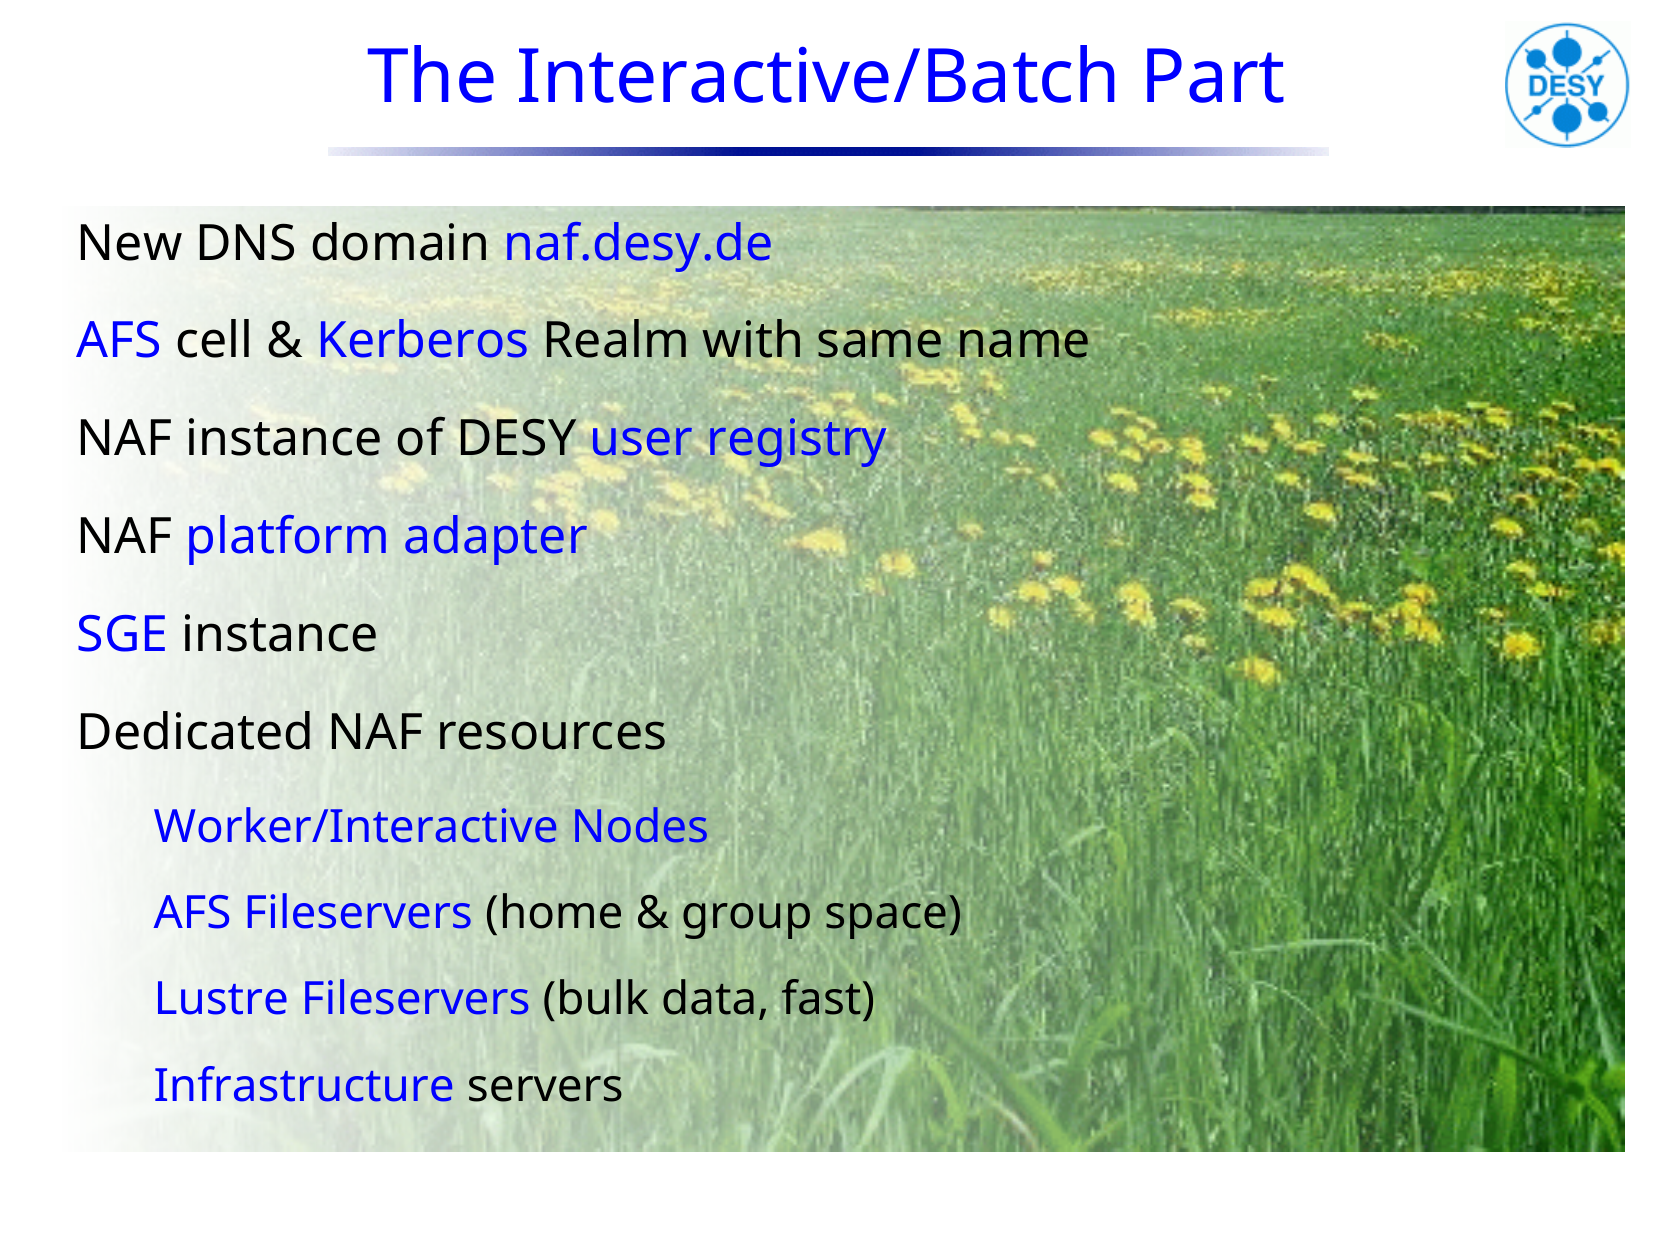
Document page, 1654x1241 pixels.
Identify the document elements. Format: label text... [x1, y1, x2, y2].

picture [1505, 21, 1631, 148]
picture [328, 147, 1329, 156]
list New DNS domain naf.desy.de AFS cell & Kerberos Realm with same name NAF instance of DESY user registry NAF platform adapter SGE instance Dedicated NAF resources Worker/Interactive Nodes AFS Fileservers (home & group space) Lustre Fileservers (bulk data, fast) Infrastructure servers [59, 206, 1565, 1167]
title The Interactive/Batch Part [147, 7, 1506, 141]
picture [1565, 206, 1625, 1152]
